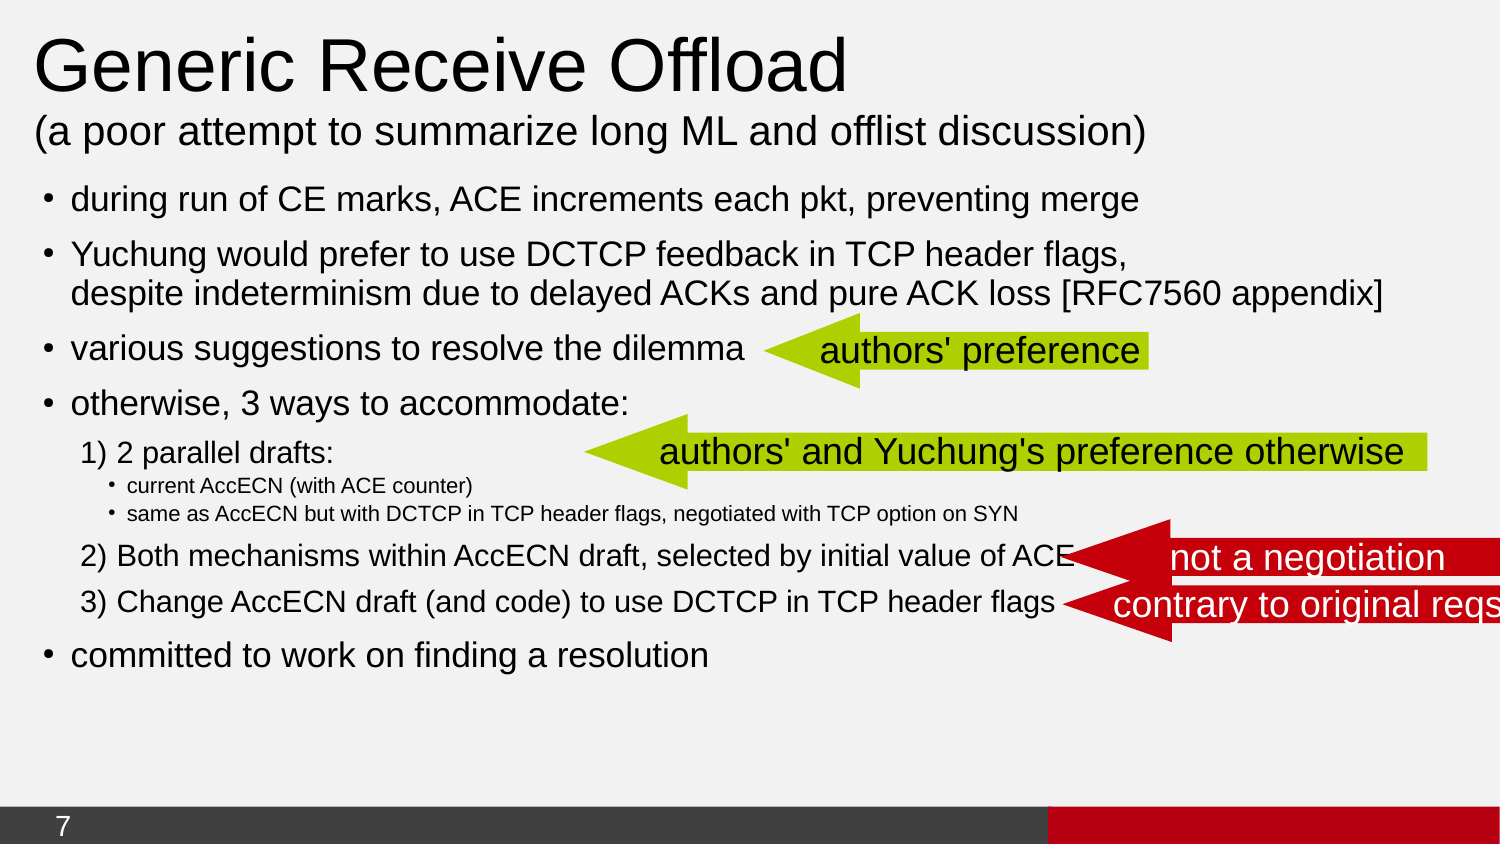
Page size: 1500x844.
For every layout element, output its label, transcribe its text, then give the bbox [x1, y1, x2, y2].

title Generic Receive Offload (a poor attempt to summarize long ML and offlist discussion) [33, 23, 1477, 155]
text_box not a negotiation [1060, 519, 1500, 581]
list during run of CE marks, ACE increments each pkt, preventing merge Yuchung would prefer to use DCTCP feedback in TCP header flags, despite indeterminism due to delayed ACKs and pure ACK loss [RFC7560 appendix] various suggestions to resolve the dilemma otherwise, 3 ways to accommodate: 2 parallel drafts: current AccECN (with ACE counter) same as AccECN but with DCTCP in TCP header flags, negotiated with TCP option on SYN Both mechanisms within AccECN draft, selected by initial value of ACE Change AccECN draft (and code) to use DCTCP in TCP header flags committed to work on finding a resolution [33, 178, 1410, 723]
text_box authors' and Yuchung's preference otherwise [584, 413, 1428, 490]
text_box authors' preference [763, 312, 1149, 389]
text_box contrary to original reqs [1062, 566, 1500, 643]
